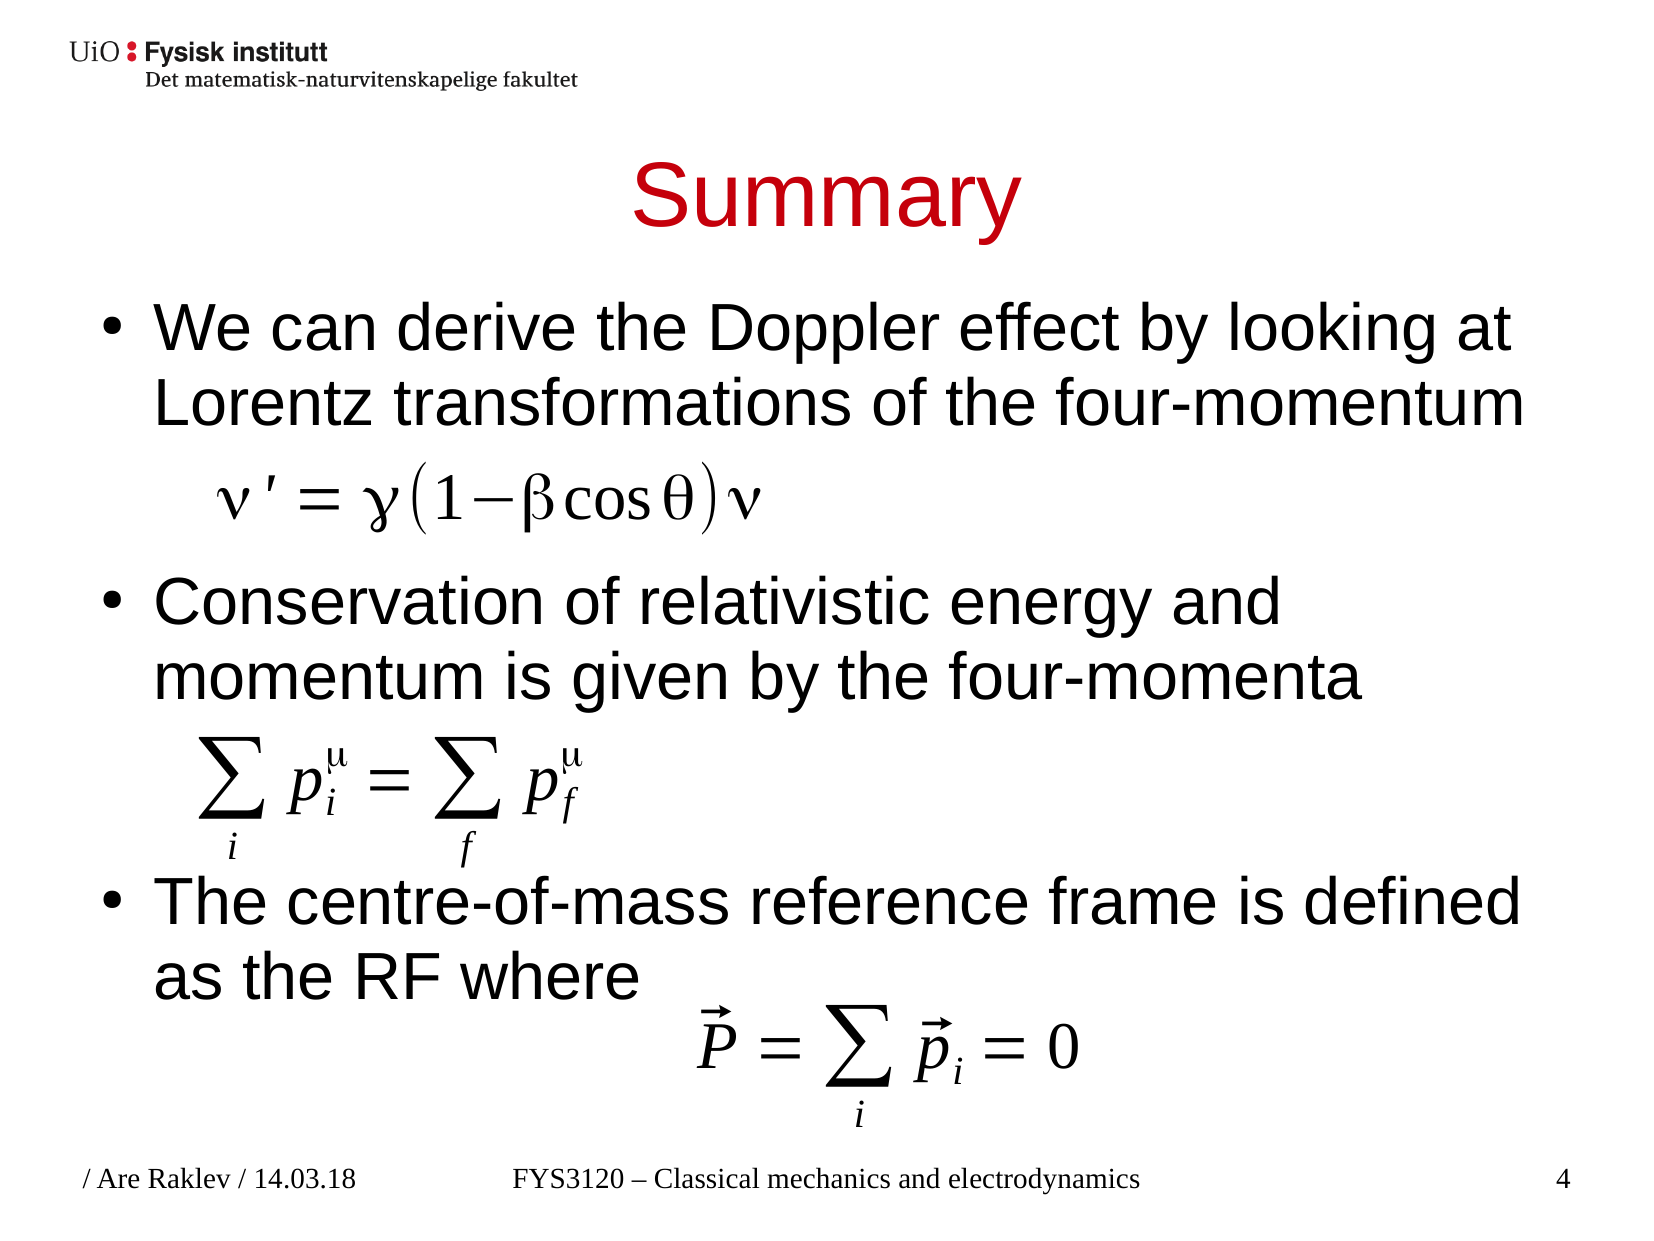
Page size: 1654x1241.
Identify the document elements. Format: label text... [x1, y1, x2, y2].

chart [688, 1000, 1088, 1137]
picture [68, 37, 581, 93]
chart [208, 458, 770, 539]
title Summary [82, 90, 1571, 290]
chart [188, 732, 591, 869]
list We can derive the Doppler effect by looking at Lorentz transformations of the four-momentum Conservation of relativistic energy and momentum is given by the four-momenta The centre-of-mass reference frame is defined as the RF where [82, 290, 1571, 1147]
